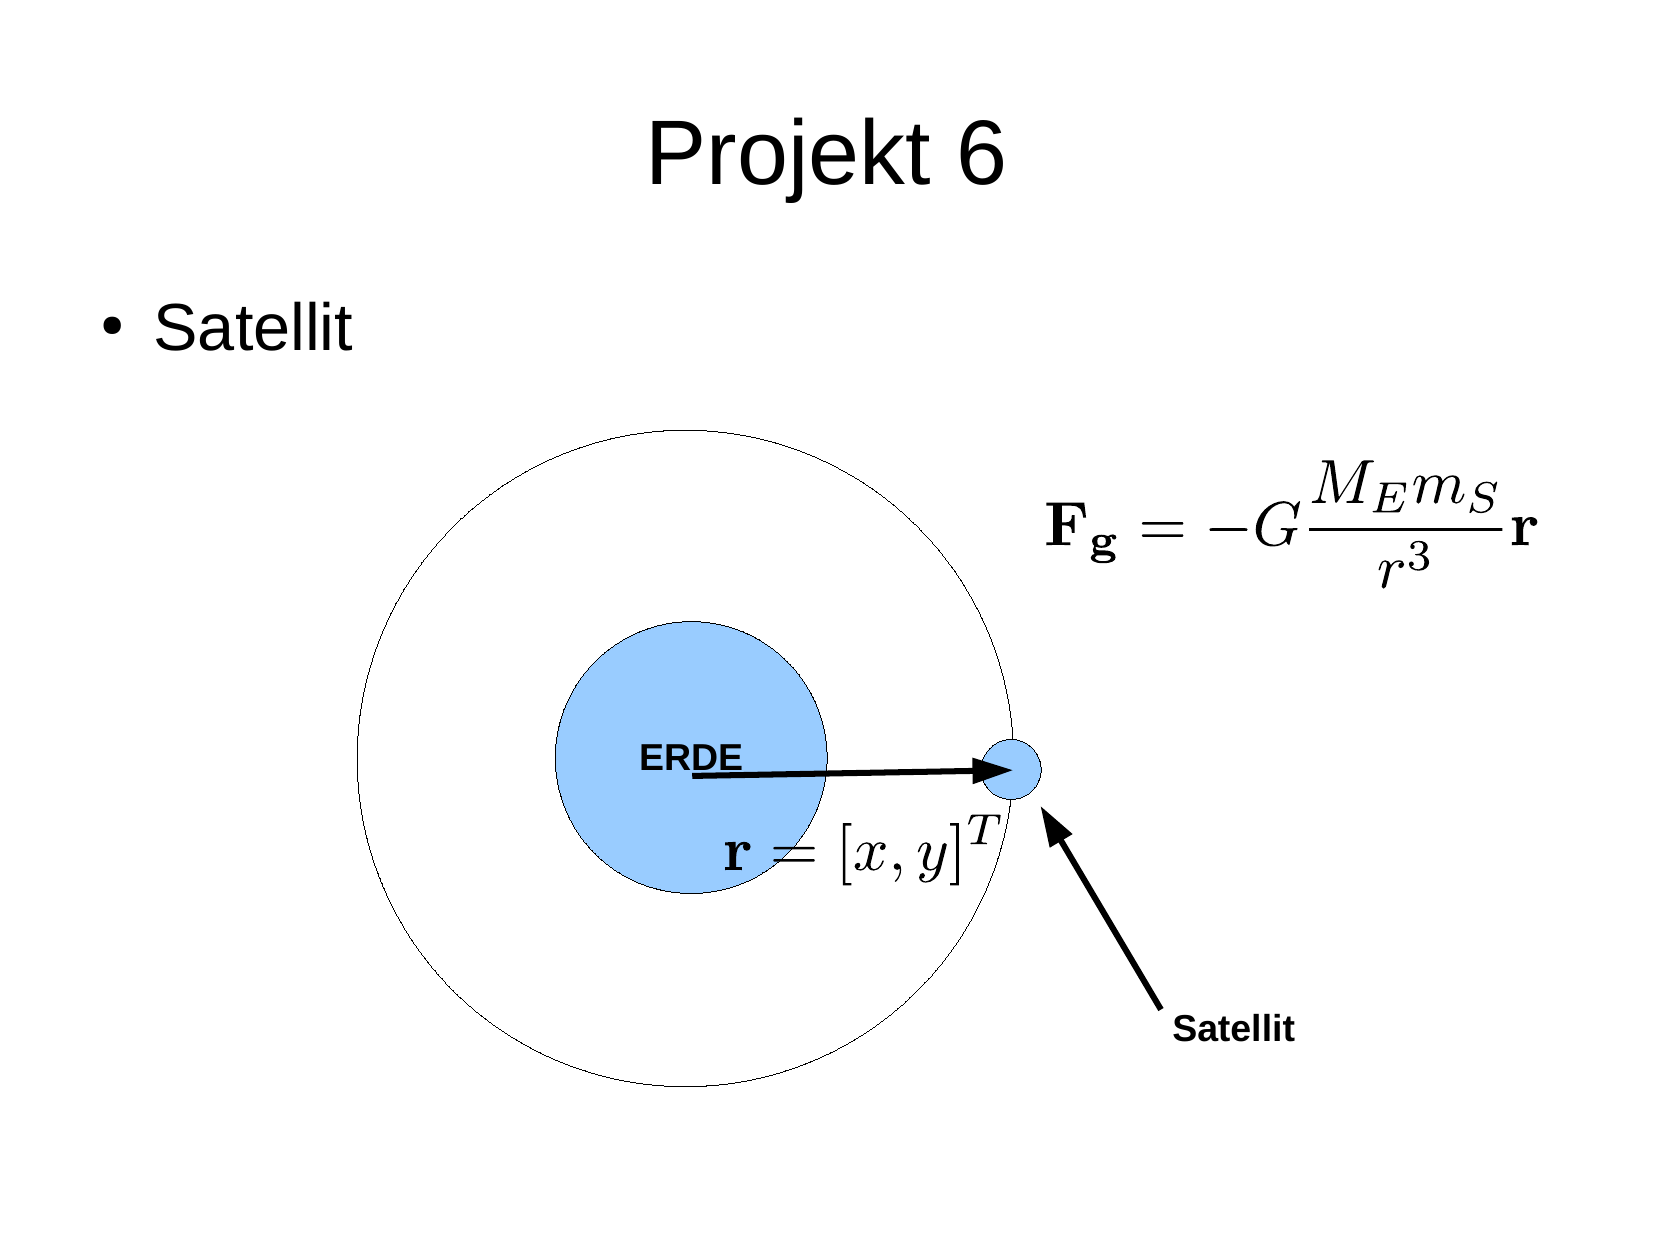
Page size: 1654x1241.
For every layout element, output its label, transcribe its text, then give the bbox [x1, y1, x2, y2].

list Satellit [82, 290, 1571, 1094]
title Projekt 6 [82, 56, 1571, 250]
text_box [982, 739, 1042, 800]
text_box Satellit [1157, 1000, 1311, 1058]
text_box [722, 814, 1003, 886]
text_box [1043, 460, 1540, 589]
text_box ERDE [555, 621, 828, 894]
